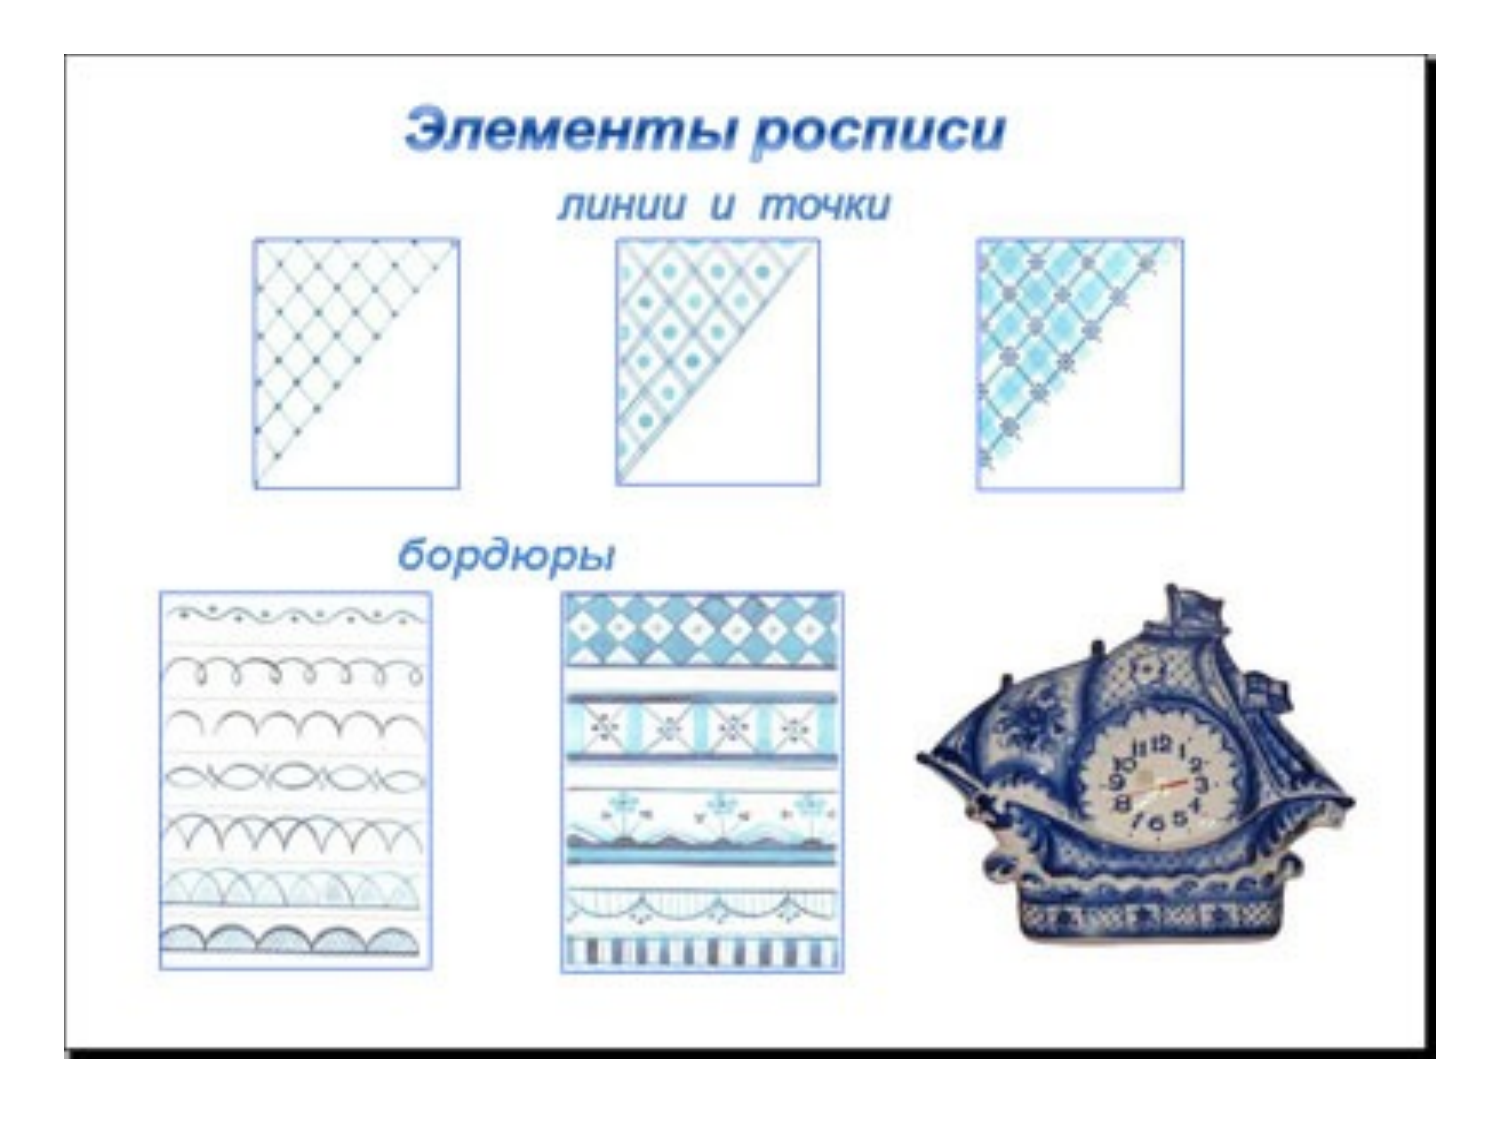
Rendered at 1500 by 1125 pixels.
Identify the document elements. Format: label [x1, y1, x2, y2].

picture [64, 54, 1436, 1059]
